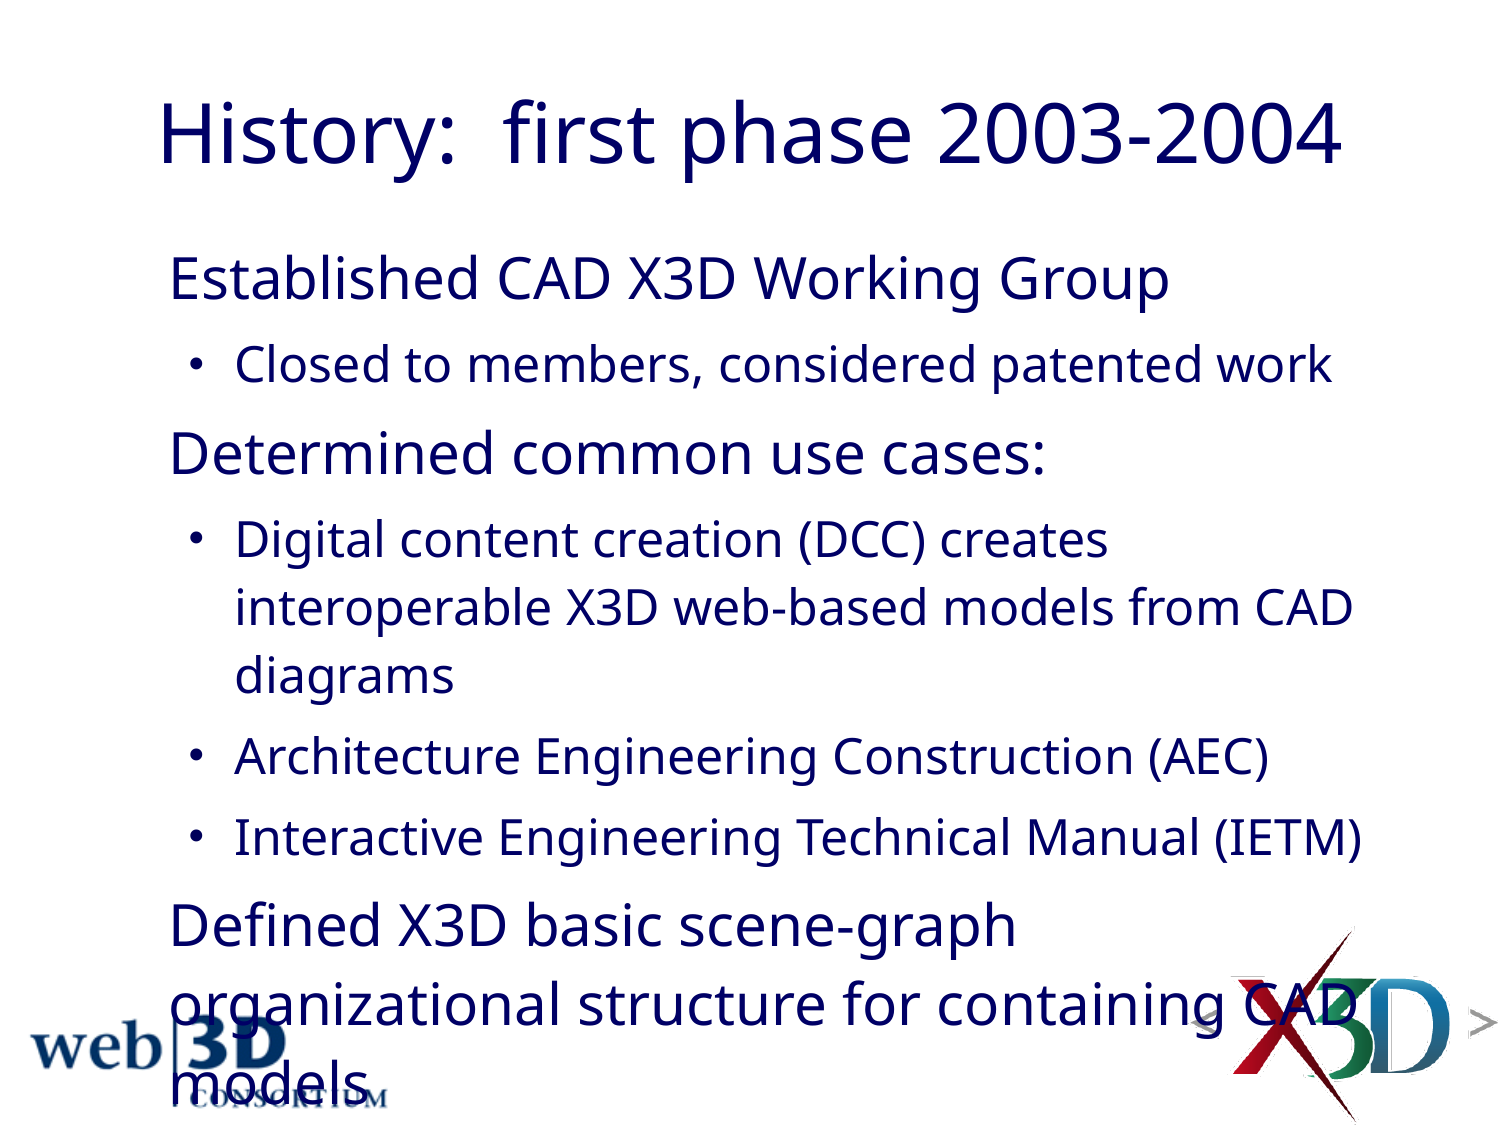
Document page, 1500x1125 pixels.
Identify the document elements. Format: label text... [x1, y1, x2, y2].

picture [1187, 926, 1500, 1125]
list Established CAD X3D Working Group Closed to members, considered patented work Determined common use cases: Digital content creation (DCC) creates interoperable X3D web-based models from CAD diagrams Architecture Engineering Construction (AEC) Interactive Engineering Technical Manual (IETM) Defined X3D basic scene-graph organizational structure for containing CAD models Face, Part, Assembly, Layer [112, 237, 1388, 1037]
picture [12, 998, 413, 1118]
title History: first phase 2003-2004 [112, 37, 1388, 226]
